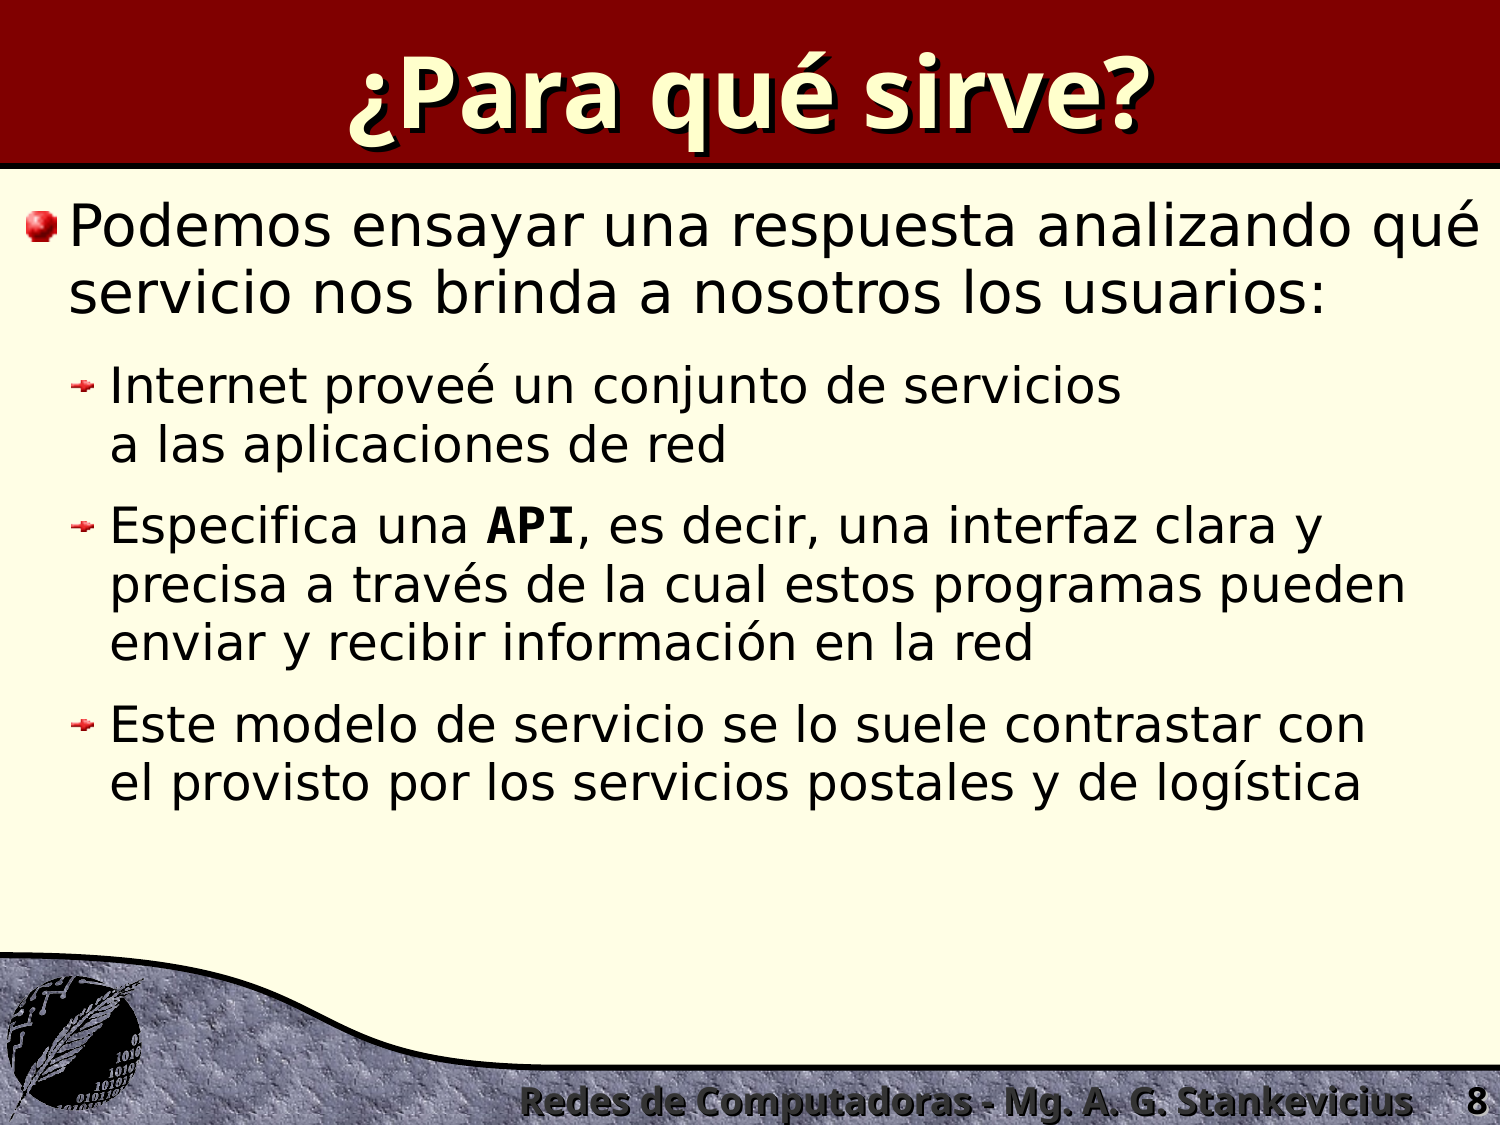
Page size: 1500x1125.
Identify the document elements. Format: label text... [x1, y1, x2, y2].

picture [1047, 1100, 1054, 1110]
picture [0, 959, 1500, 1125]
title ¿Para qué sirve? [15, 5, 1485, 160]
picture [790, 1100, 795, 1110]
list Podemos ensayar una respuesta analizando qué servicio nos brinda a nosotros los usuarios: Internet proveé un conjunto de servicios a las aplicaciones de red Especifica una API, es decir, una interfaz clara y precisa a través de la cual estos programas pueden enviar y recibir información en la red Este modelo de servicio se lo suele contrastar con el provisto por los servicios postales y de logística [11, 192, 1486, 845]
